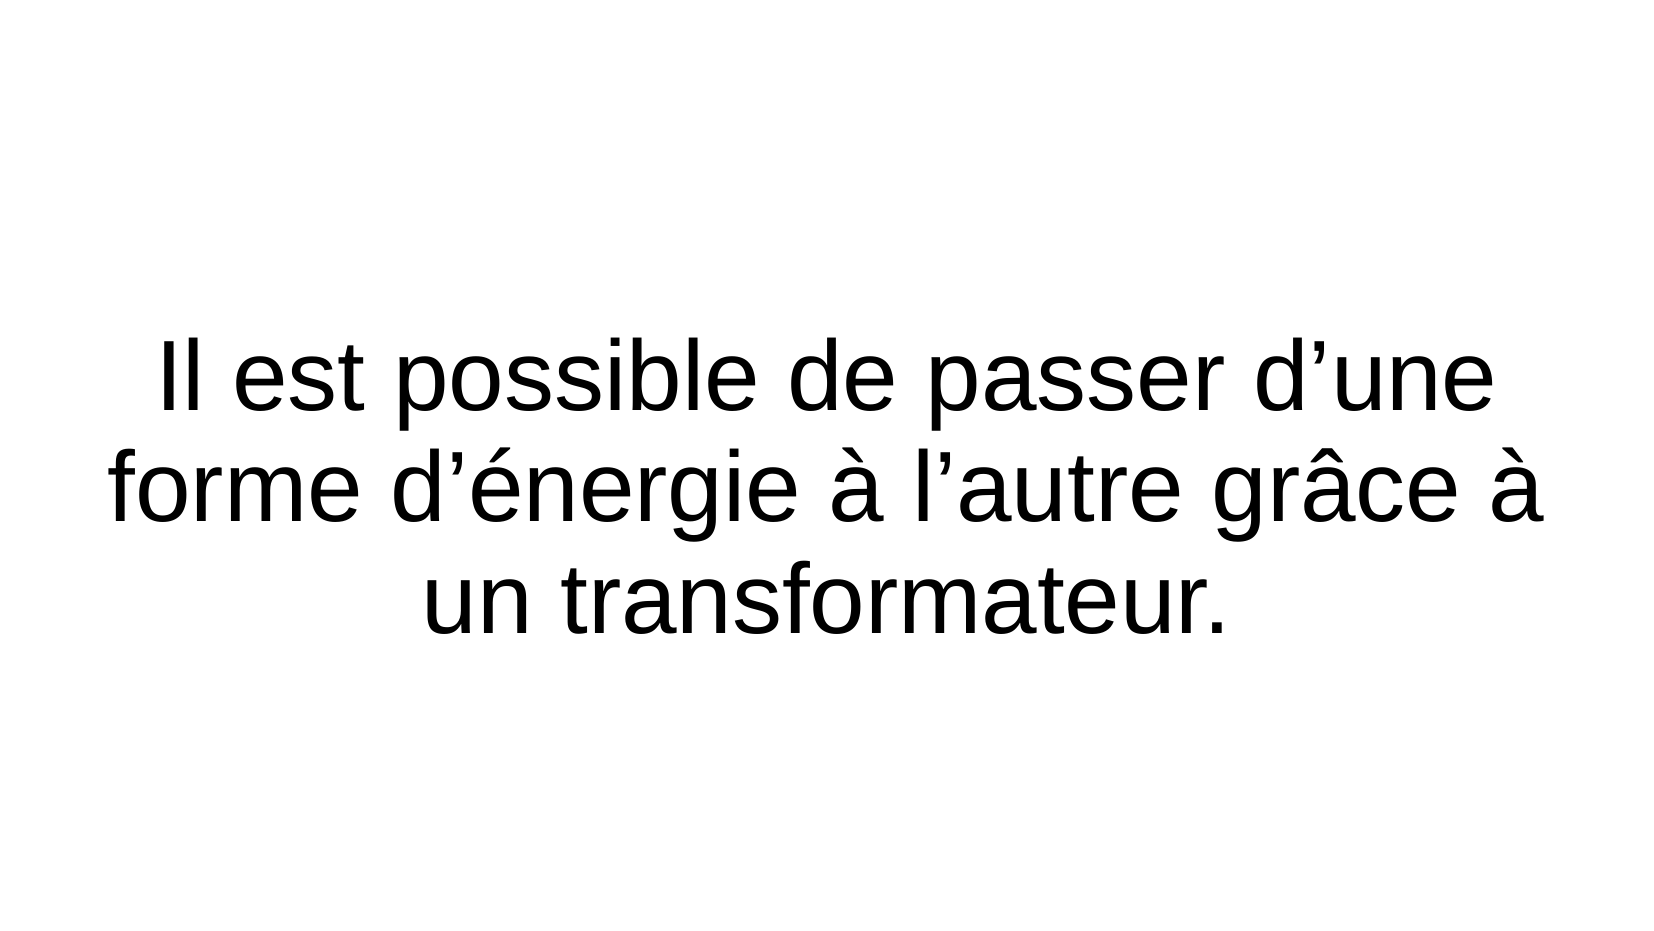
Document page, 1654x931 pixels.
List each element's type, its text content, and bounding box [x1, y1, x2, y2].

subtitle Il est possible de passer d’une forme d’énergie à l’autre grâce à un transformateur. [82, 217, 1571, 758]
